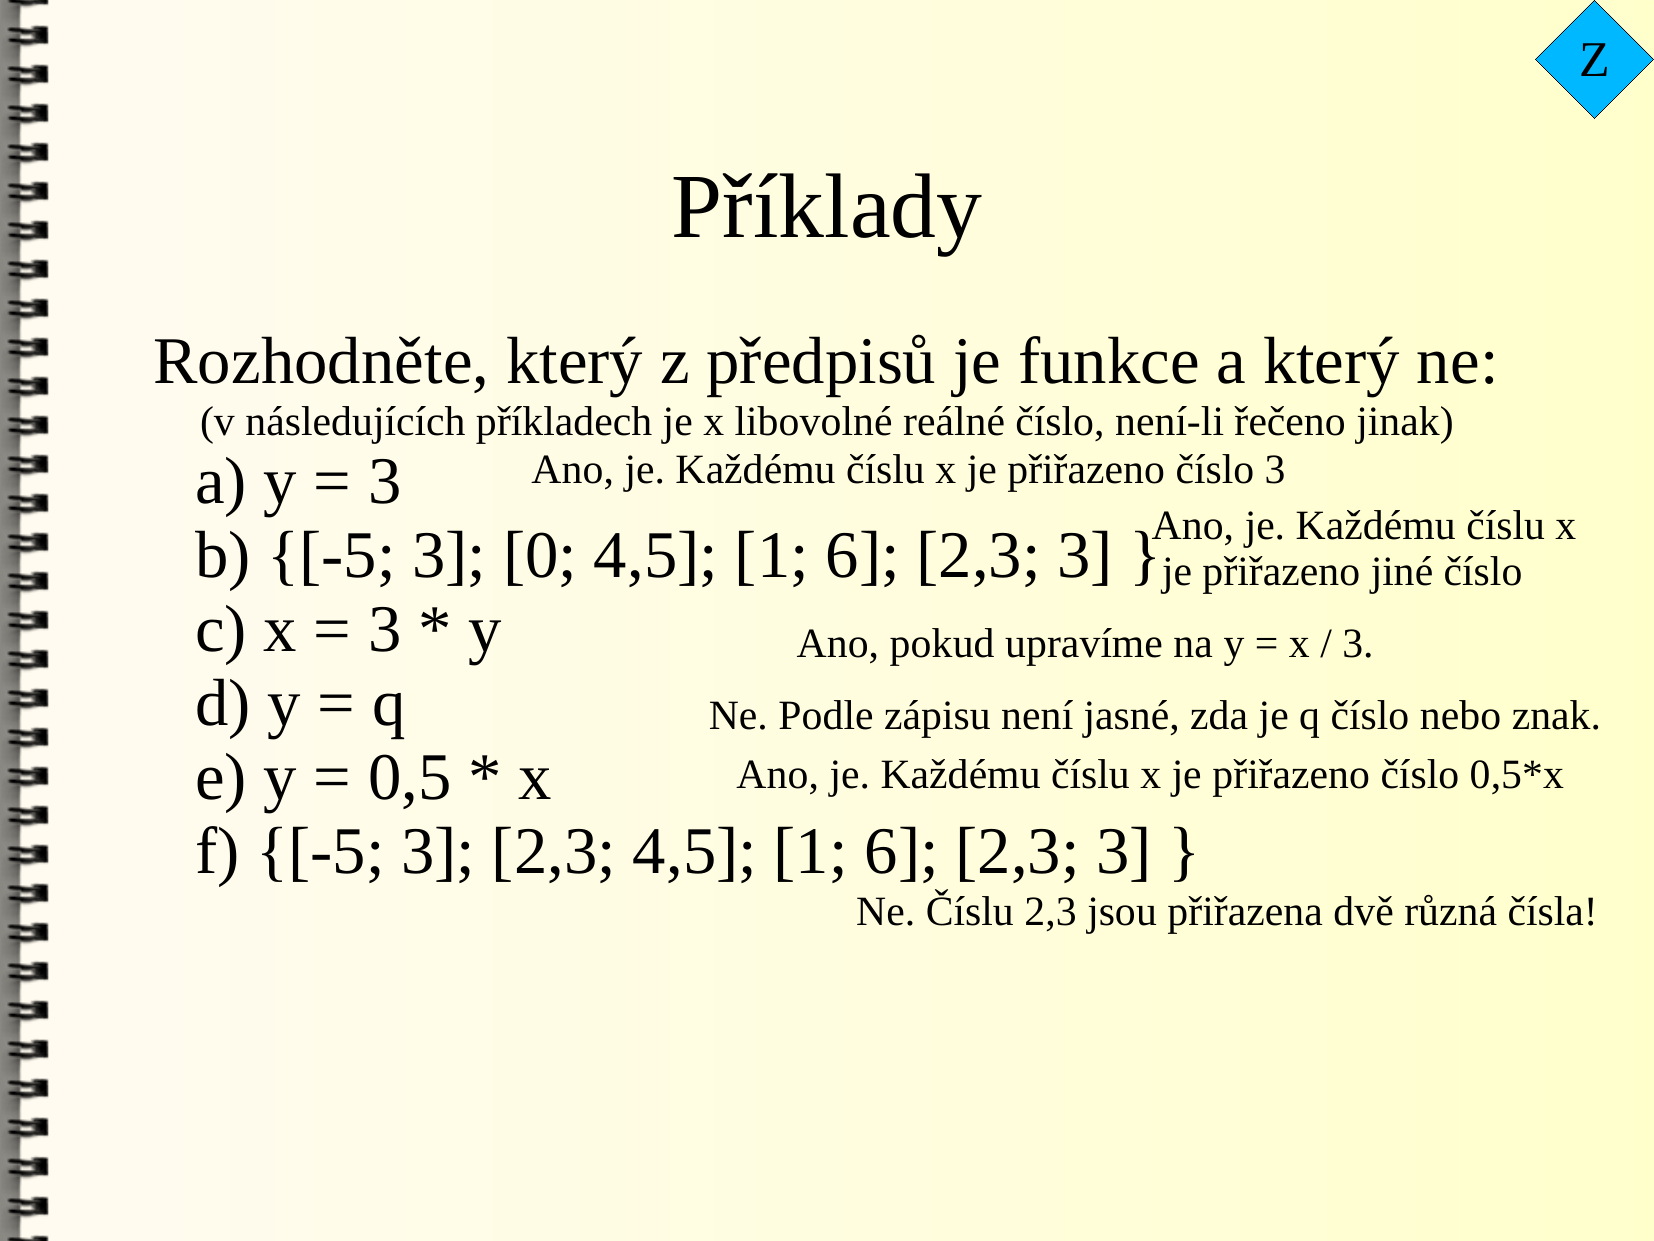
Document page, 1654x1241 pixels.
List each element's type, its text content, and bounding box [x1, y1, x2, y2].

text_box Ne. Číslu 2,3 jsou přiřazena dvě různá čísla! [1534, 888, 1599, 935]
text_box Ne. Podle zápisu není jasné, zda je q číslo nebo znak. [1534, 691, 1603, 739]
text_box Ano, je. Každému číslu x je přiřazeno jiné číslo [1534, 502, 1595, 595]
subtitle Rozhodněte, který z předpisů je funkce a který ne: (v následujících příkladech je x libovolné reálné číslo, není-li řečeno jinak) a) y = 3 b) {[-5; 3]; [0; 4,5]; [1; 6]; [2,3; 3] } c) x = 3 * y d) y = q e) y = 0,5 * x f) {[-5; 3]; [2,3; 4,5]; [1; 6]; [2,3; 3] } [121, 323, 1534, 1185]
picture [0, 0, 1654, 1241]
title Příklady [121, 102, 1534, 311]
text_box Z [1535, 0, 1654, 119]
text_box Ano, je. Každému číslu x je přiřazeno číslo 0,5*x [1534, 750, 1565, 798]
